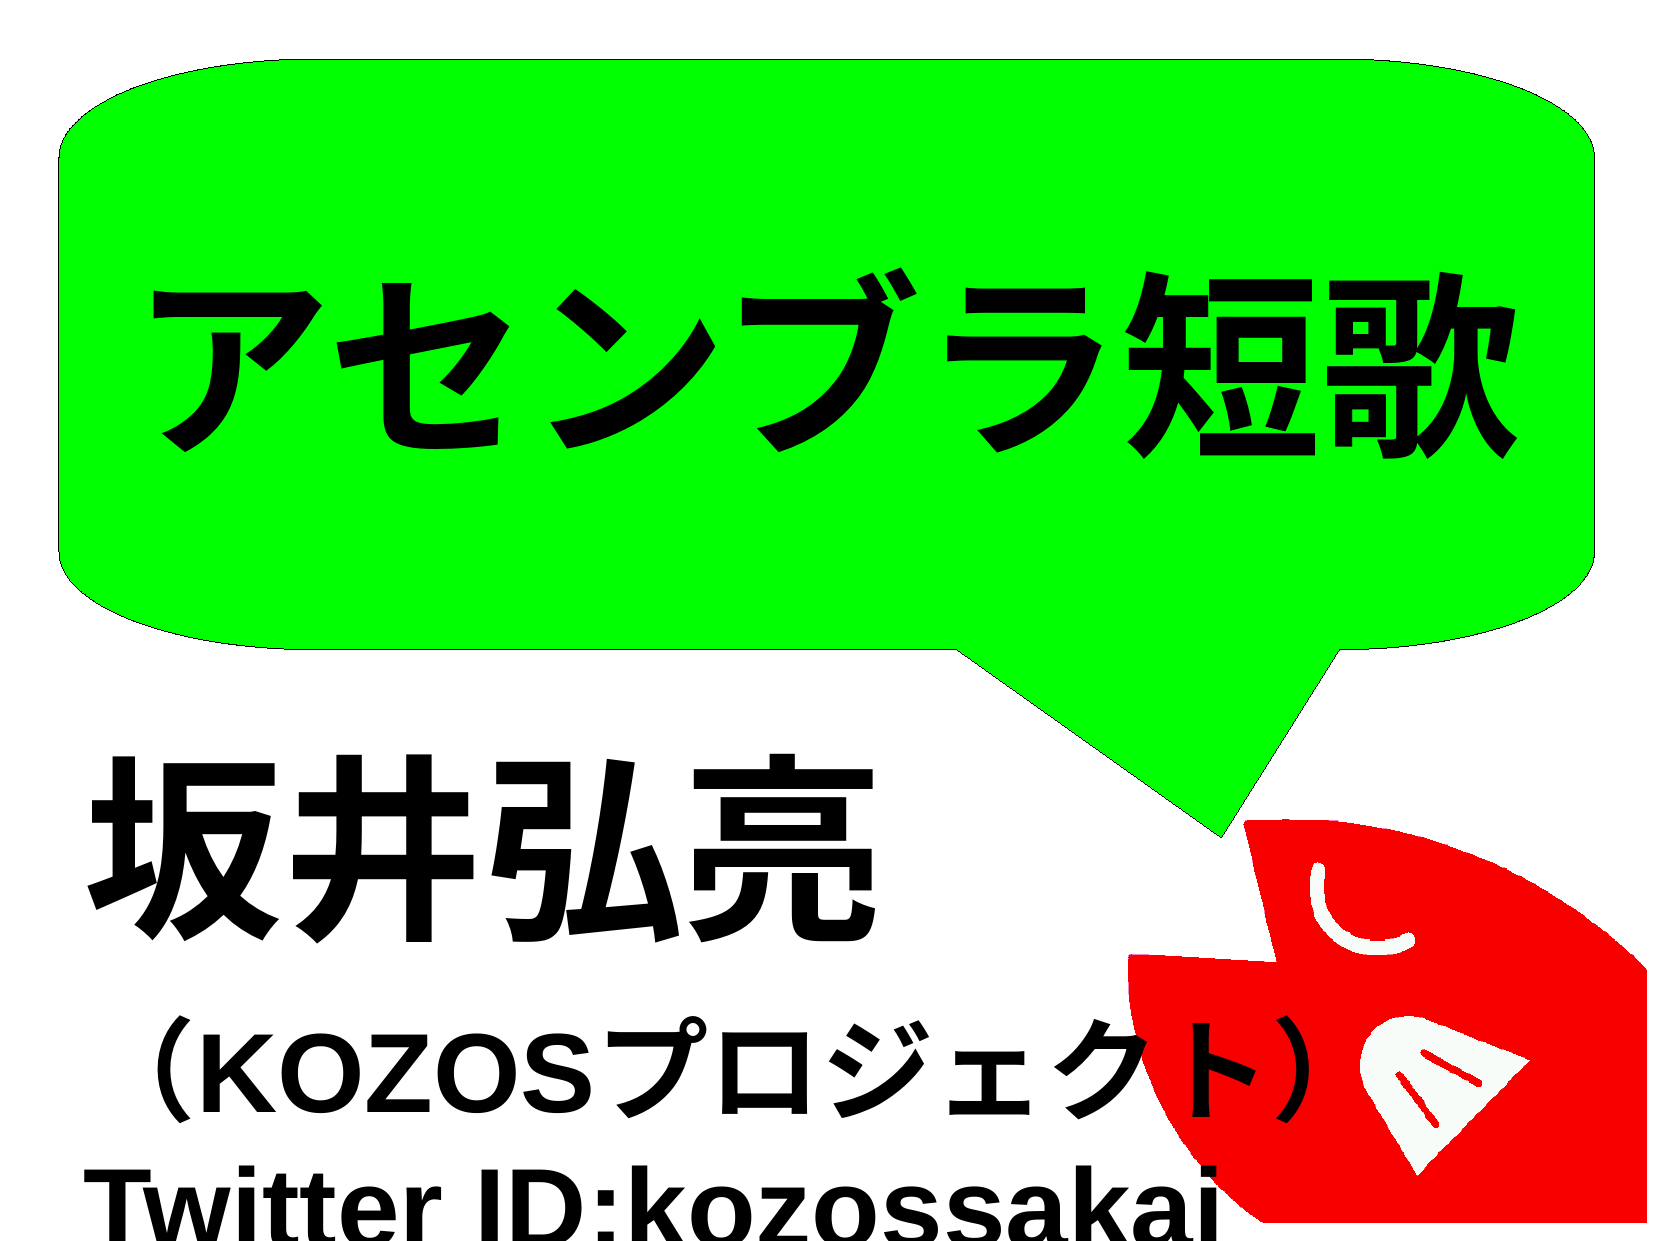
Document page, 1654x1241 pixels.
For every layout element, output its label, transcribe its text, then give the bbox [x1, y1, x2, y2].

picture [1152, 1219, 1170, 1223]
text_box アセンブラ短歌 [58, 59, 1595, 797]
picture [1092, 797, 1647, 1223]
text_box 坂井弘亮 （KOZOSプロジェクト） Twitter ID:kozossakai [68, 685, 1241, 1167]
